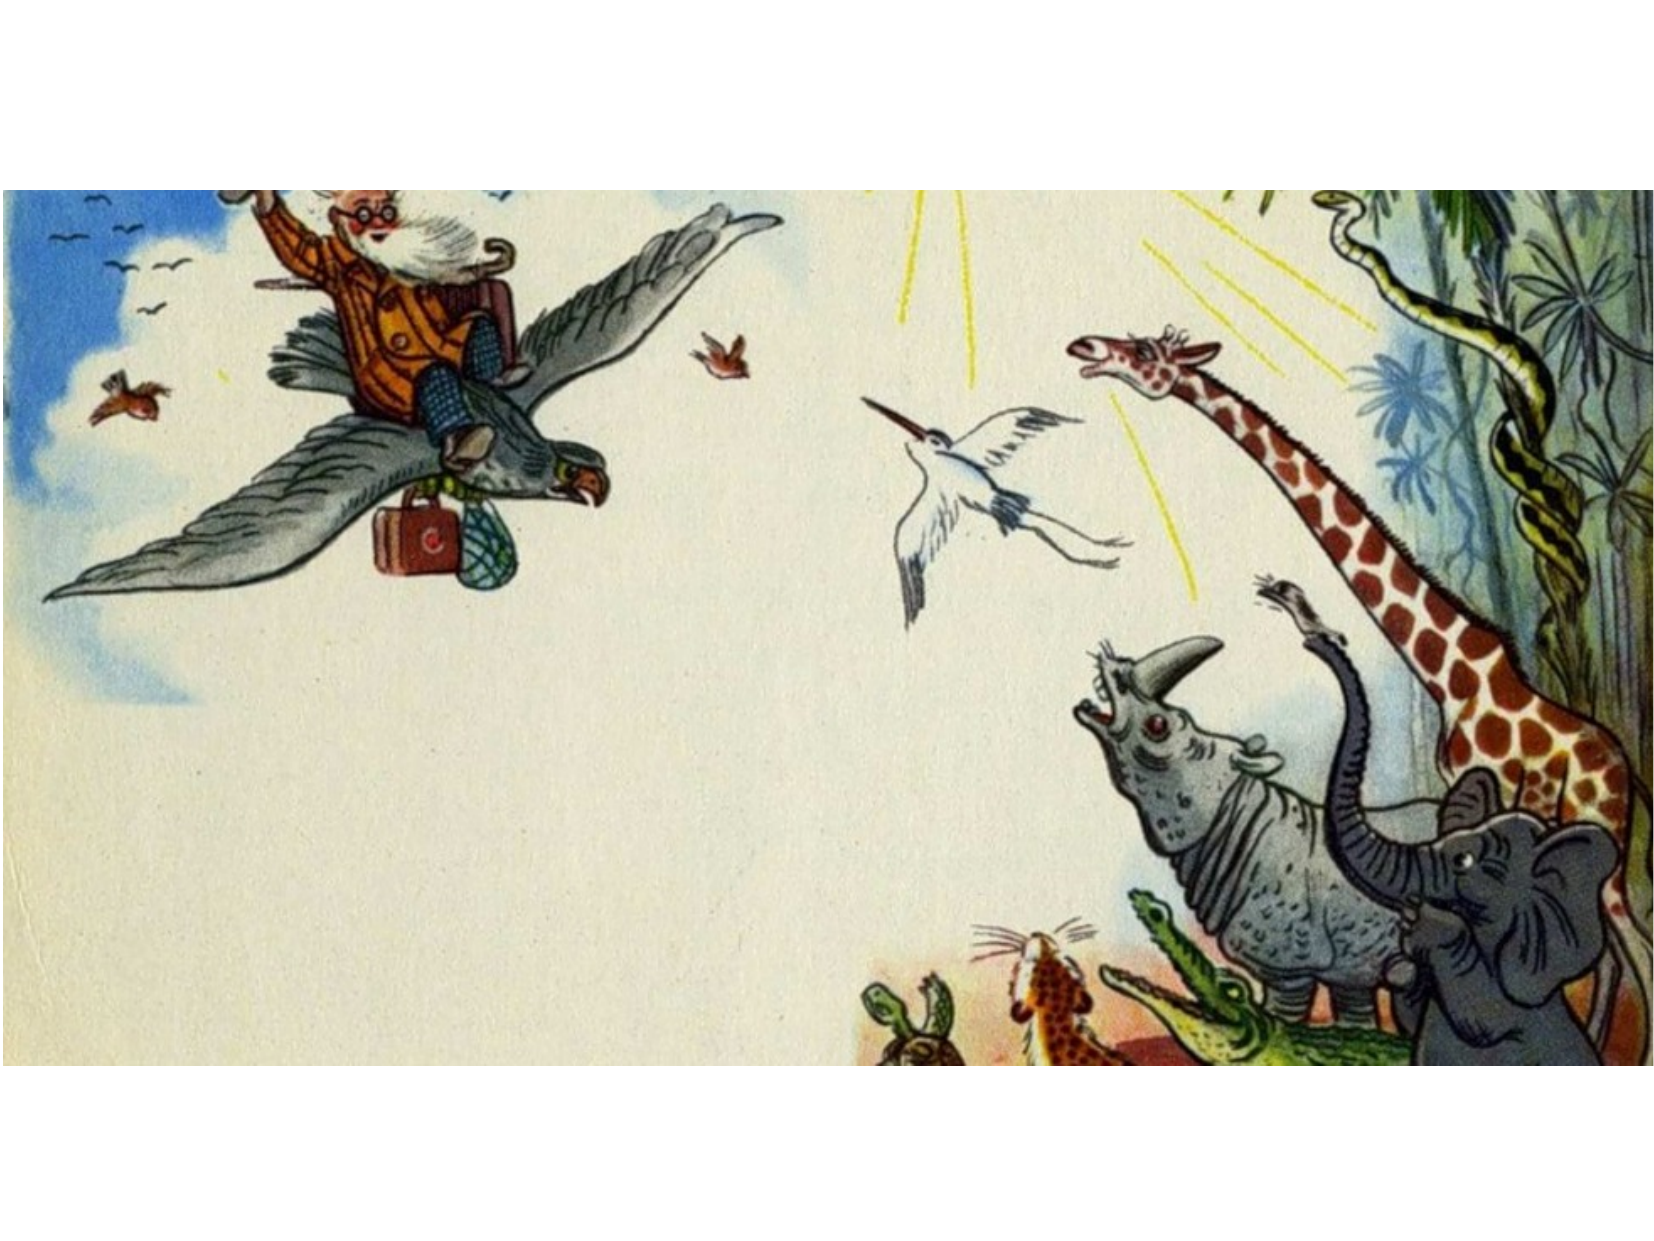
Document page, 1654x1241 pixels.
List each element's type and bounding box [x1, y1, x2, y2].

picture [3, 190, 1654, 1066]
